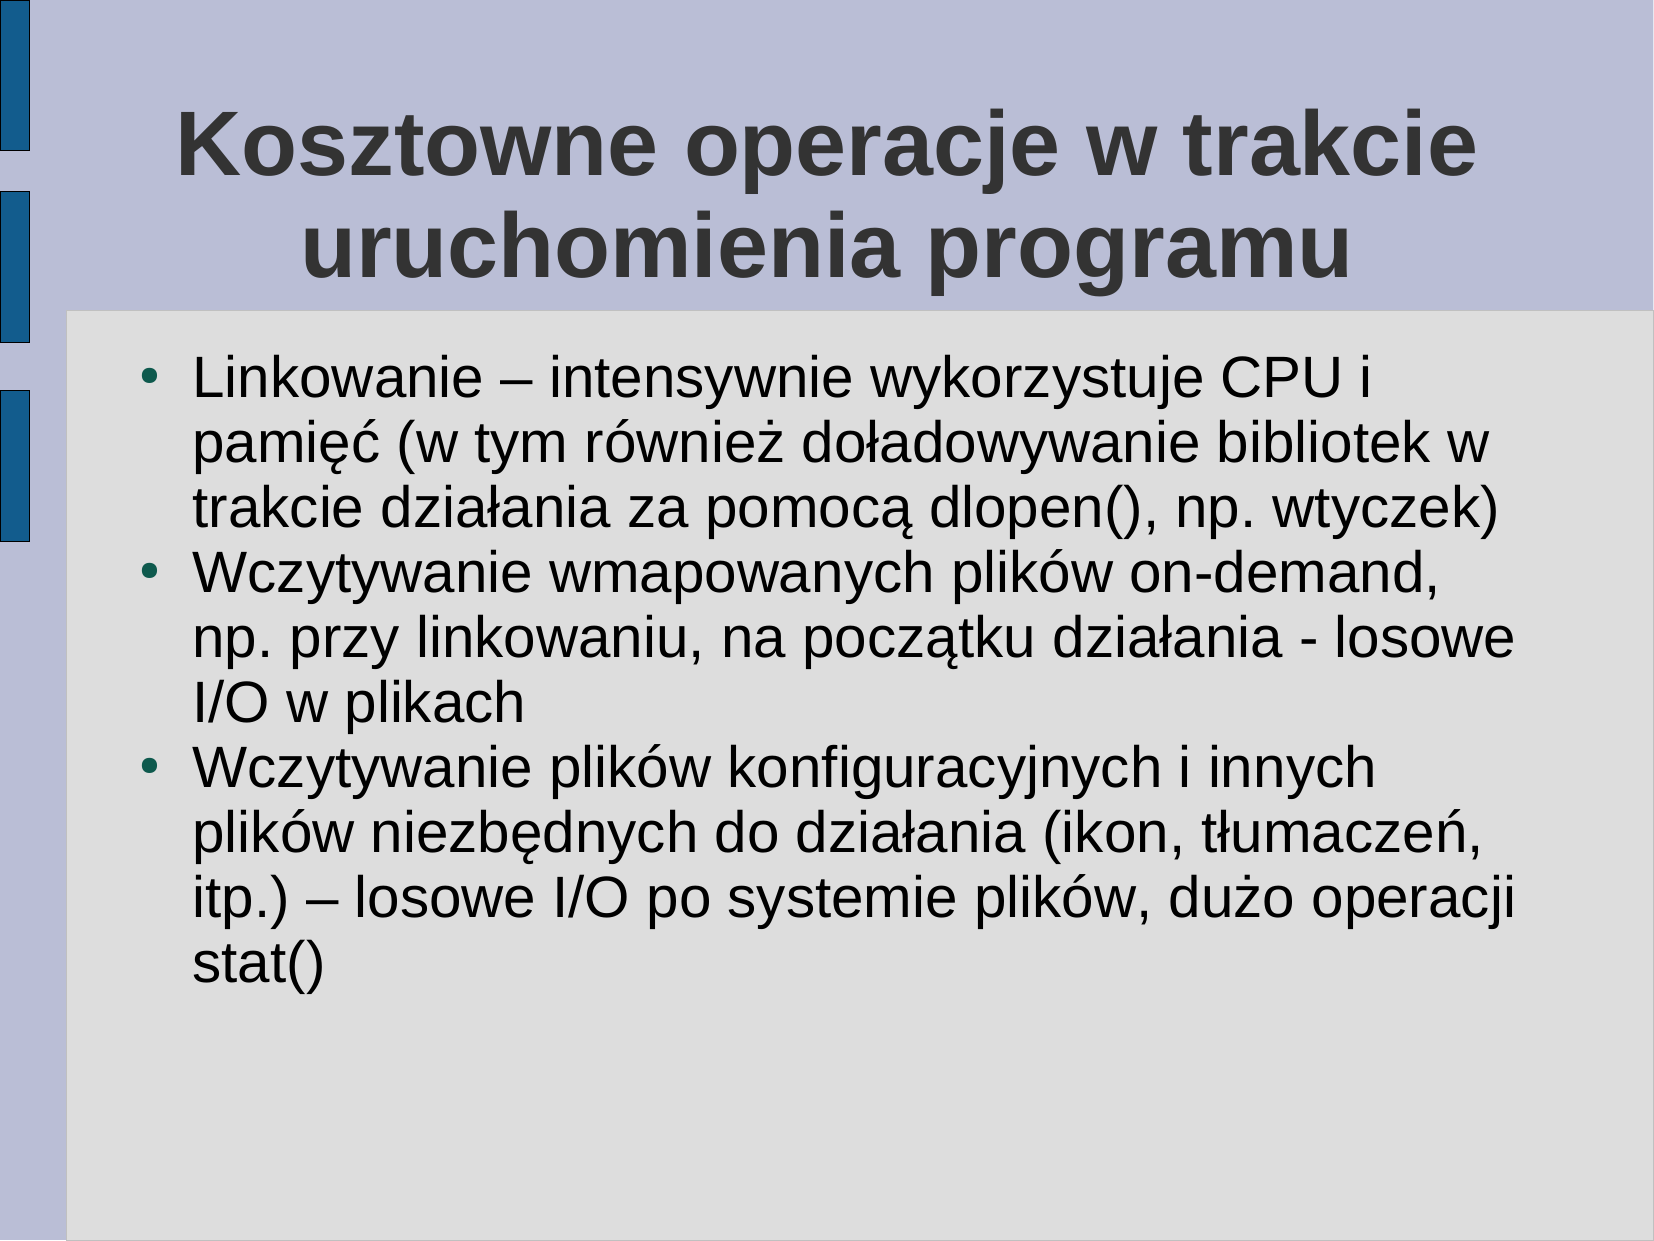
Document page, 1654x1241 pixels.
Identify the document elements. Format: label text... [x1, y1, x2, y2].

list Linkowanie – intensywnie wykorzystuje CPU i pamięć (w tym również doładowywanie bibliotek w trakcie działania za pomocą dlopen(), np. wtyczek) Wczytywanie wmapowanych plików on-demand, np. przy linkowaniu, na początku działania - losowe I/O w plikach Wczytywanie plików konfiguracyjnych i innych plików niezbędnych do działania (ikon, tłumaczeń, itp.) – losowe I/O po systemie plików, dużo operacji stat() [121, 344, 1534, 1127]
title Kosztowne operacje w trakcie uruchomienia programu [121, 91, 1534, 299]
